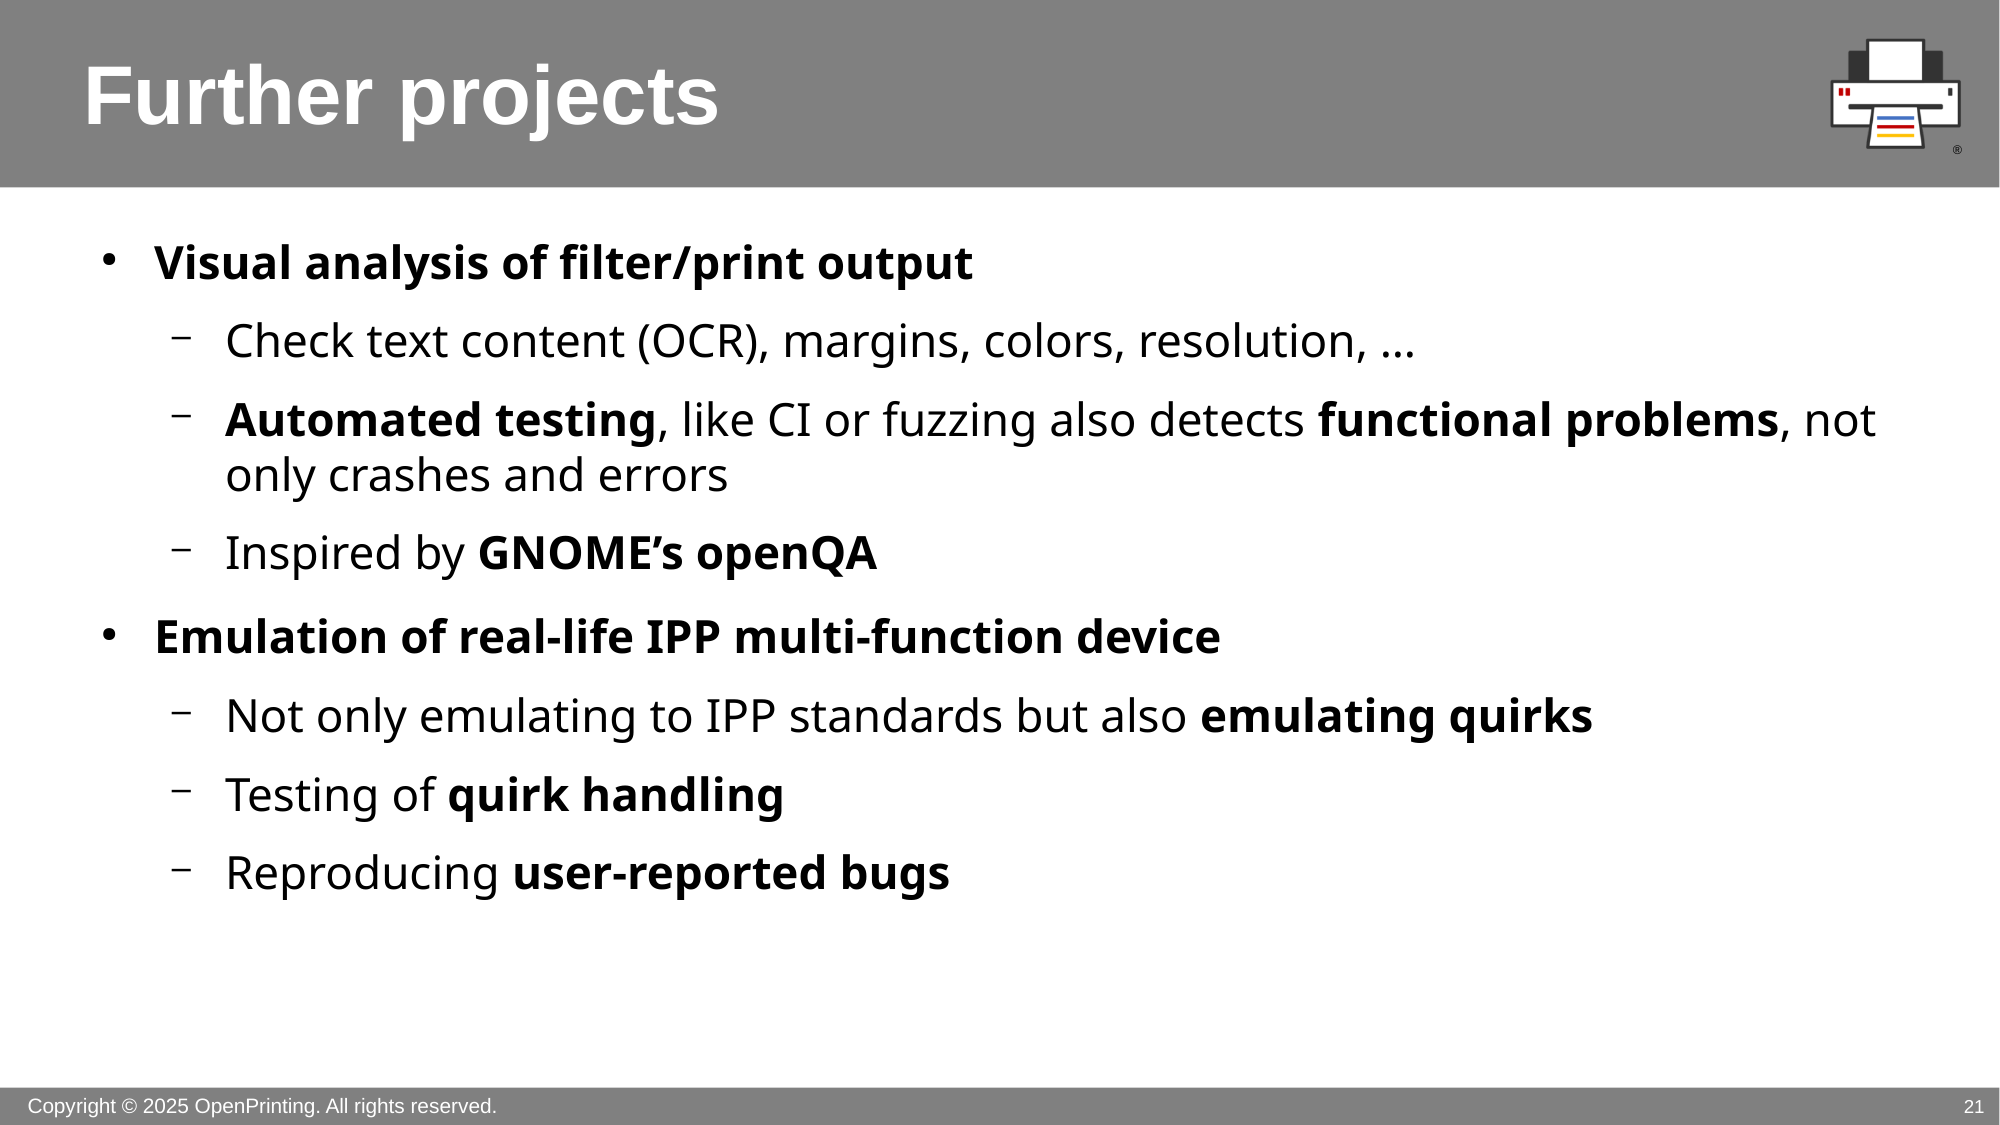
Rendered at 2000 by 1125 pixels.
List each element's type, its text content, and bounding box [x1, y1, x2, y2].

title Further projects [75, 7, 1786, 175]
picture [1825, 33, 1966, 154]
list Visual analysis of filter/print output Check text content (OCR), margins, colors, resolution, … Automated testing, like CI or fuzzing also detects functional problems, not only crashes and errors Inspired by GNOME’s openQA Emulation of real-life IPP multi-function device Not only emulating to IPP standards but also emulating quirks Testing of quirk handling Reproducing user-reported bugs [75, 224, 1936, 1067]
